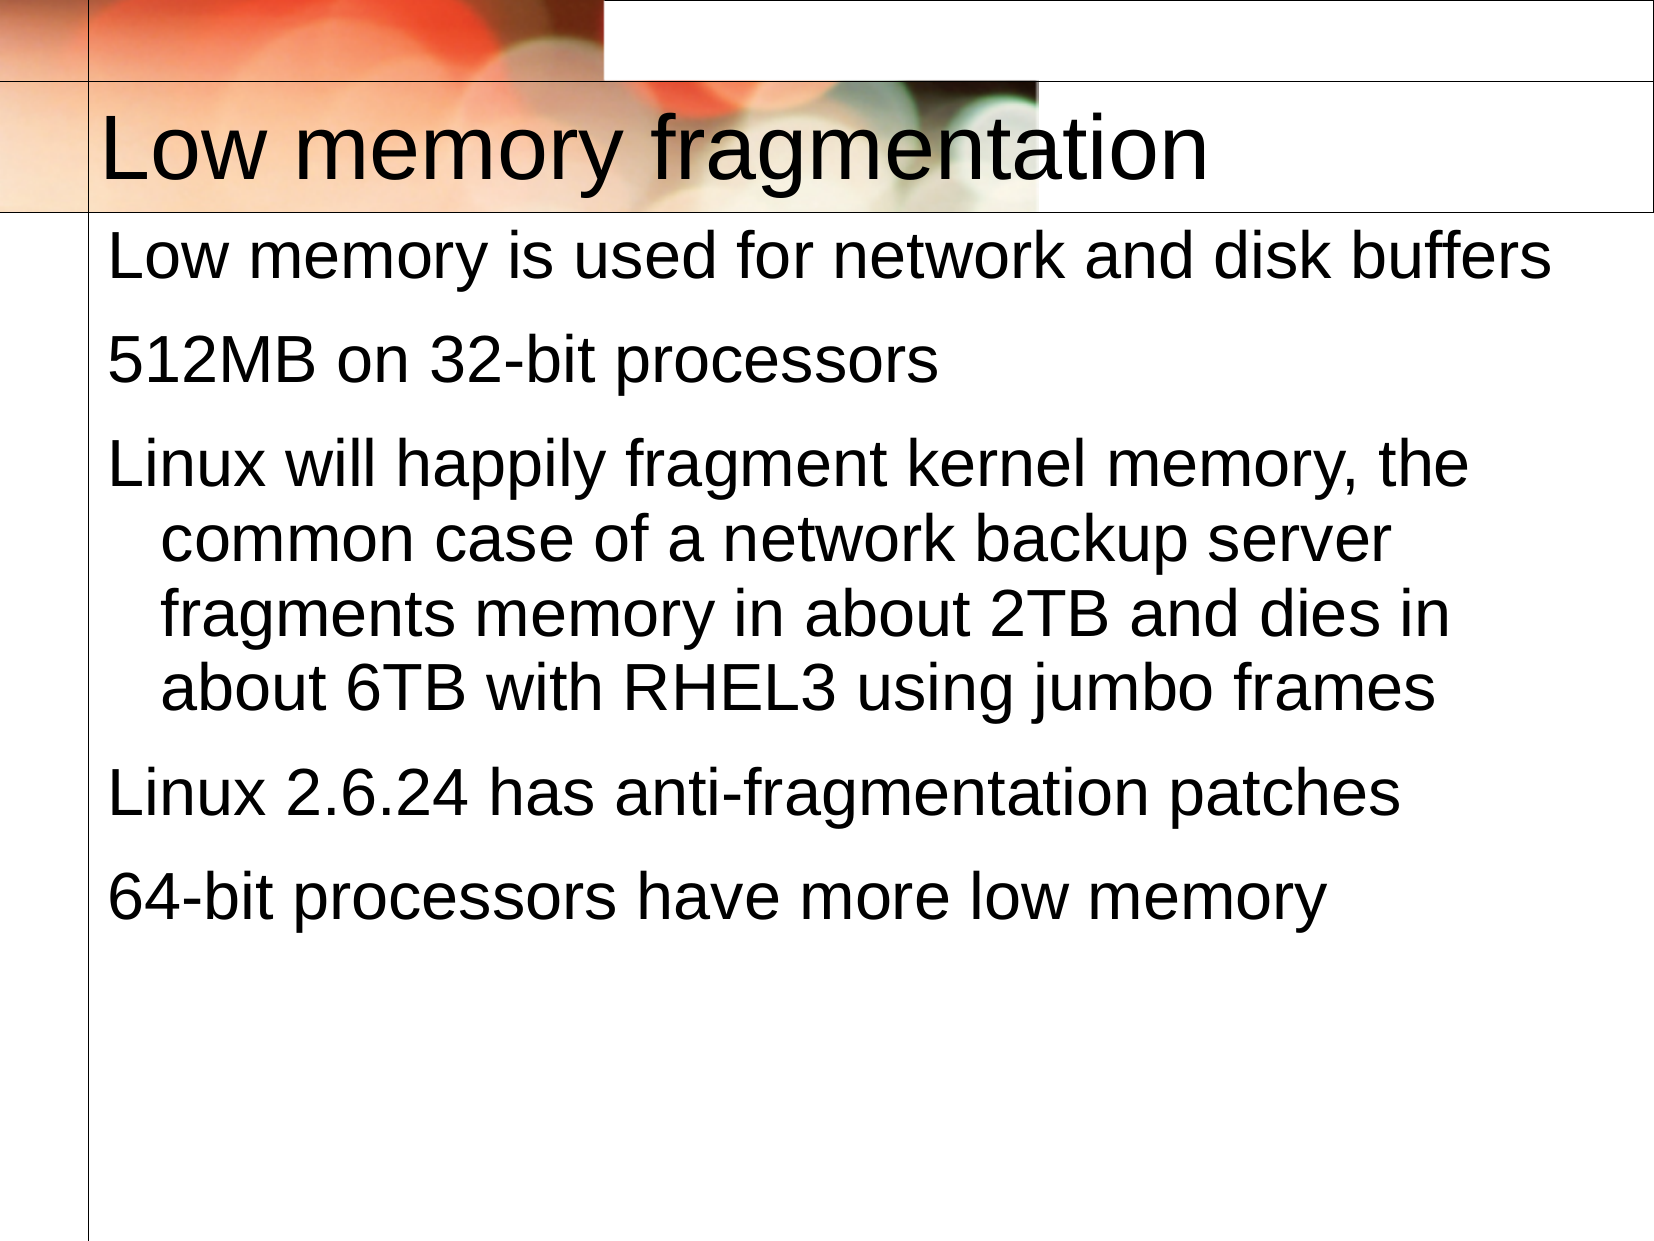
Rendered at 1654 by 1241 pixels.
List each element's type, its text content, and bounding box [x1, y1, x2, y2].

picture [89, 0, 1039, 81]
list Low memory is used for network and disk buffers 512MB on 32-bit processors Linux will happily fragment kernel memory, the common case of a network backup server fragments memory in about 2TB and dies in about 6TB with RHEL3 using jumbo frames Linux 2.6.24 has anti-fragmentation patches 64-bit processors have more low memory [89, 217, 1578, 1226]
picture [89, 82, 1039, 212]
picture [0, 82, 88, 212]
title Low memory fragmentation [100, 95, 1571, 200]
picture [0, 0, 88, 81]
